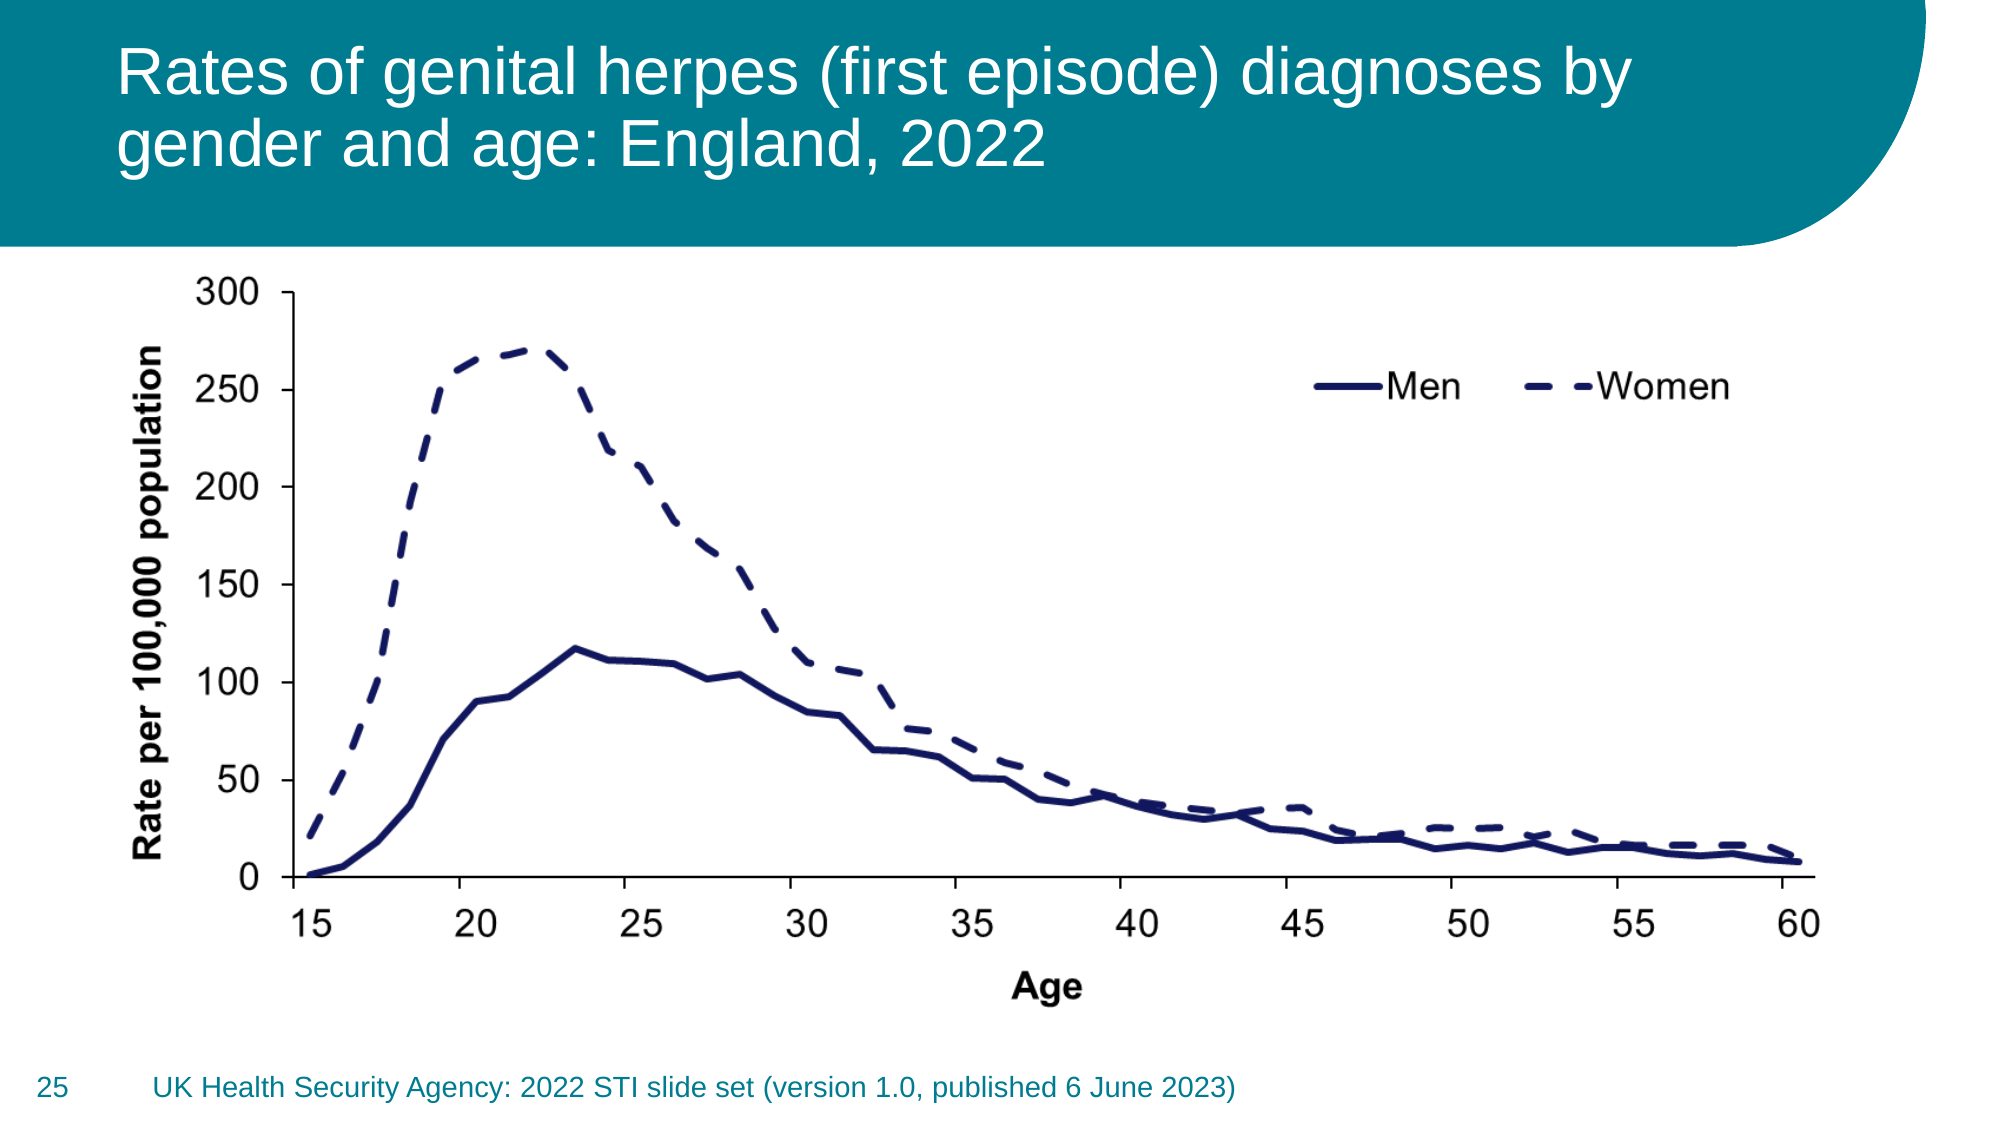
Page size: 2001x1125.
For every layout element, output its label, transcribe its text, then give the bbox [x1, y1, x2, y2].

title Rates of genital herpes (first episode) diagnoses by gender and age: England, 2022 [101, 29, 1747, 189]
text_box [21, 1056, 120, 1117]
picture [111, 258, 1846, 1028]
text_box UK Health Security Agency: 2022 STI slide set (version 1.0, published 6 June 2023) [137, 1056, 1780, 1116]
